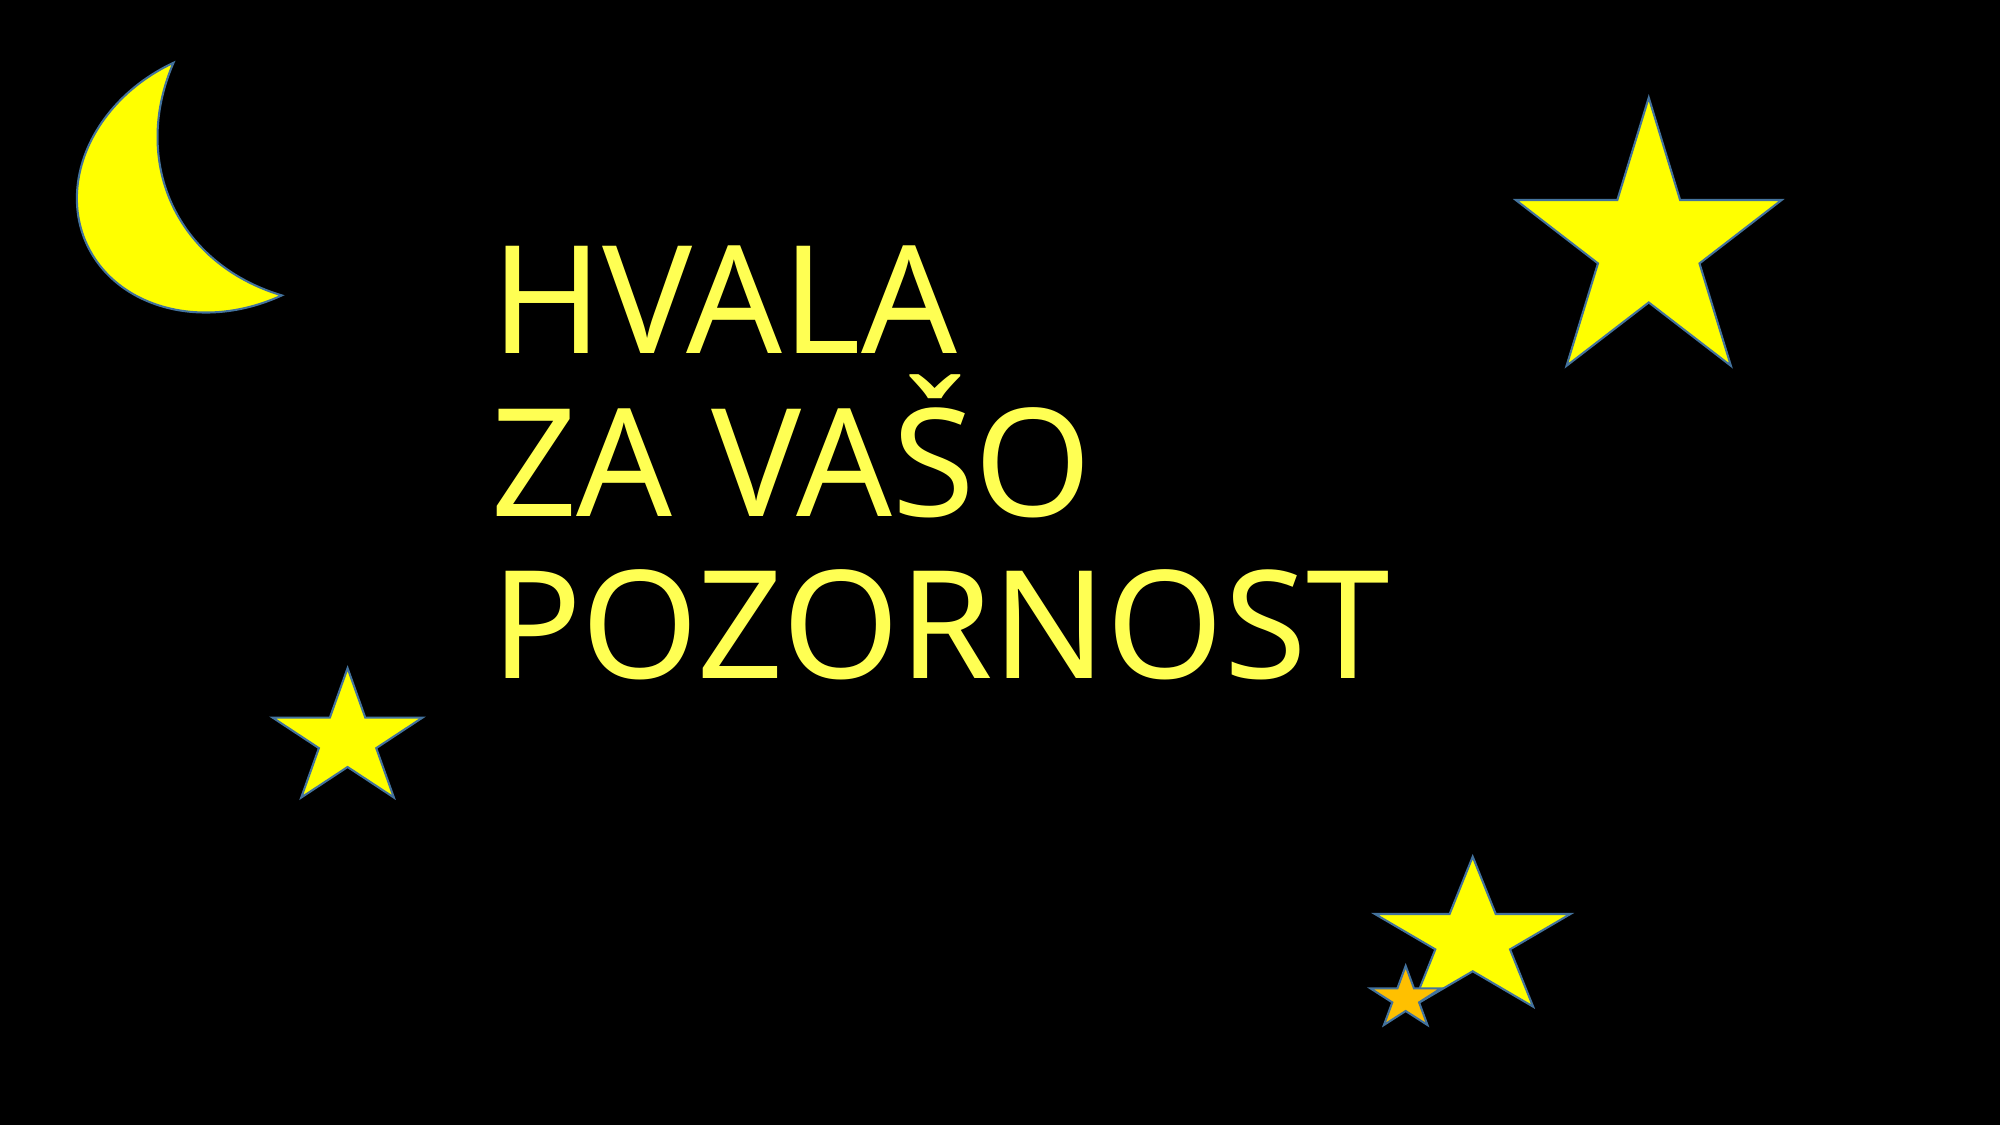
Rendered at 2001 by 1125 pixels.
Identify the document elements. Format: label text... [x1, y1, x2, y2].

text_box [76, 62, 282, 313]
title HVALA ZA VAŠO POZORNOST [476, 211, 1612, 904]
text_box [1370, 856, 1571, 1025]
text_box [1515, 97, 1782, 366]
text_box [272, 668, 423, 798]
